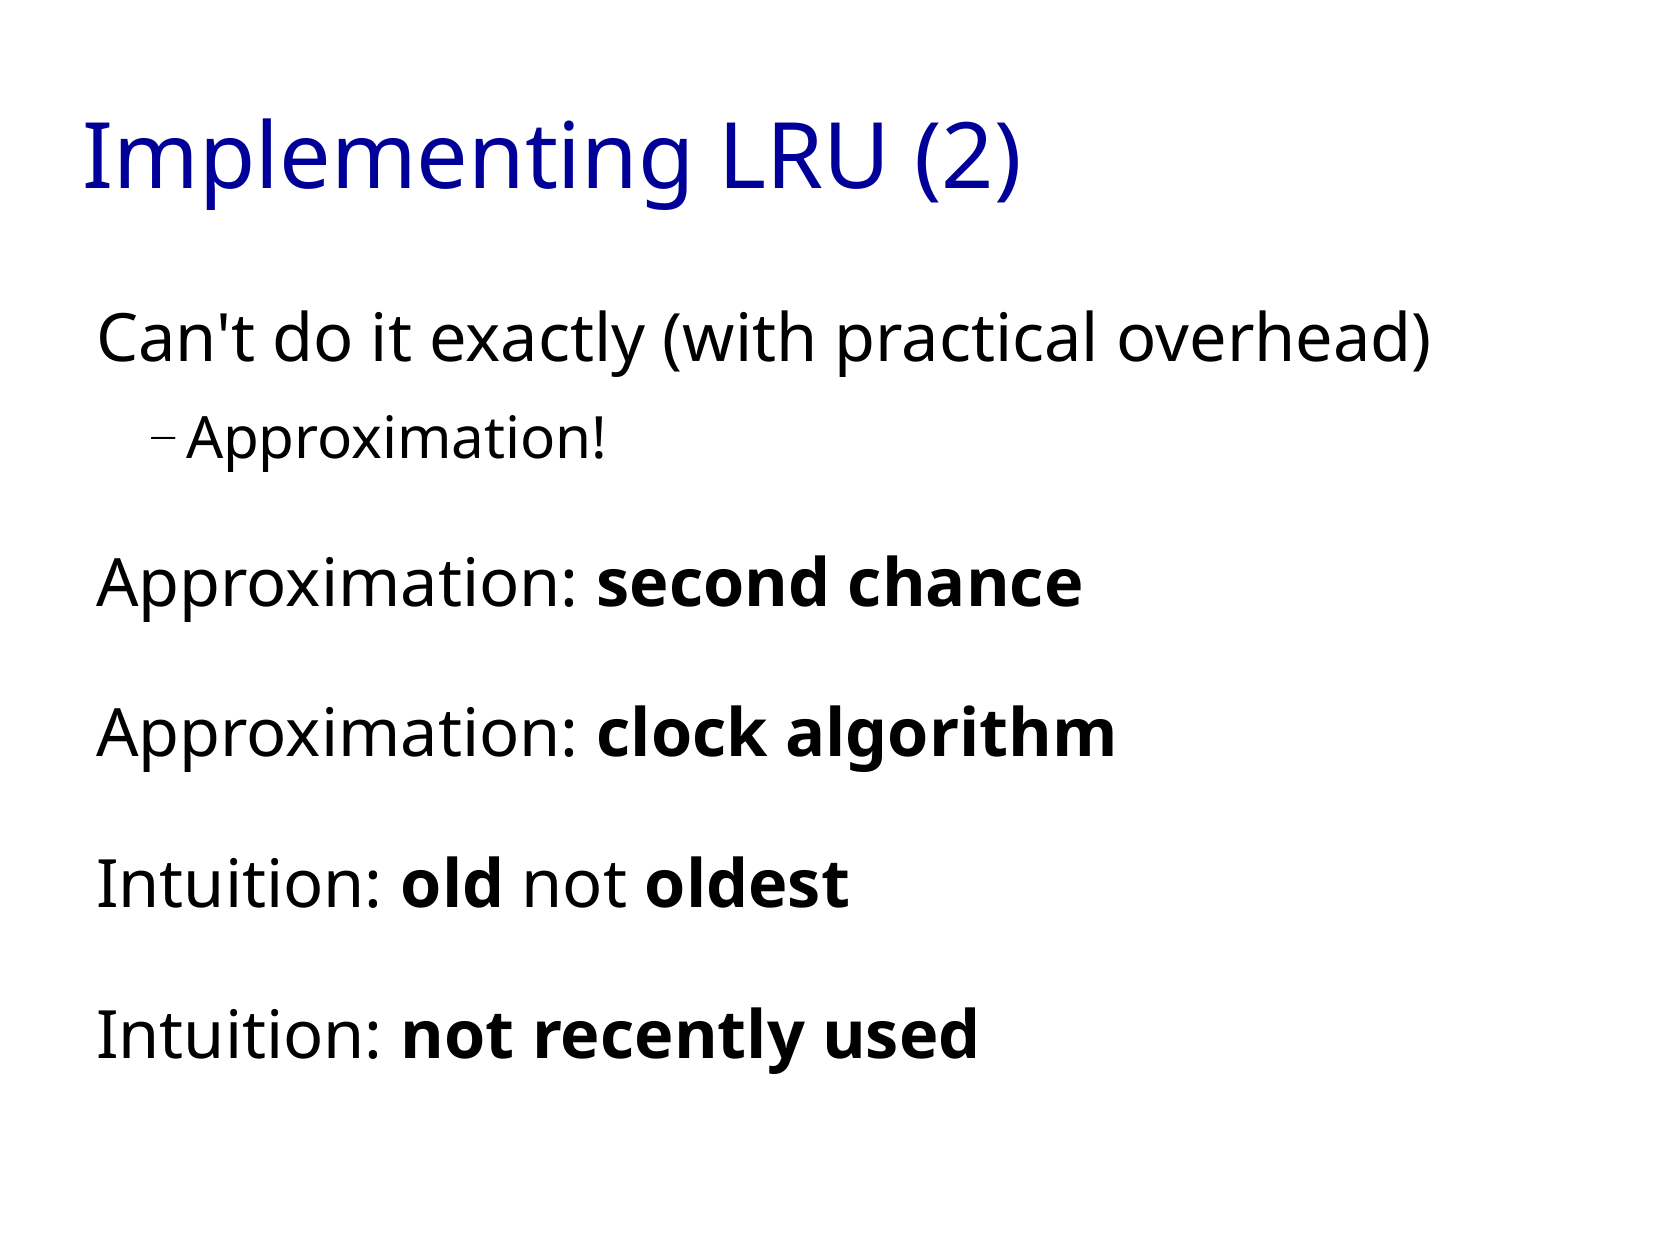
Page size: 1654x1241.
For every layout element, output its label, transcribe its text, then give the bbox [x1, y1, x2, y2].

list Can't do it exactly (with practical overhead) Approximation! Approximation: second chance Approximation: clock algorithm Intuition: old not oldest Intuition: not recently used [60, 290, 1571, 1096]
title Implementing LRU (2) [82, 49, 1571, 257]
